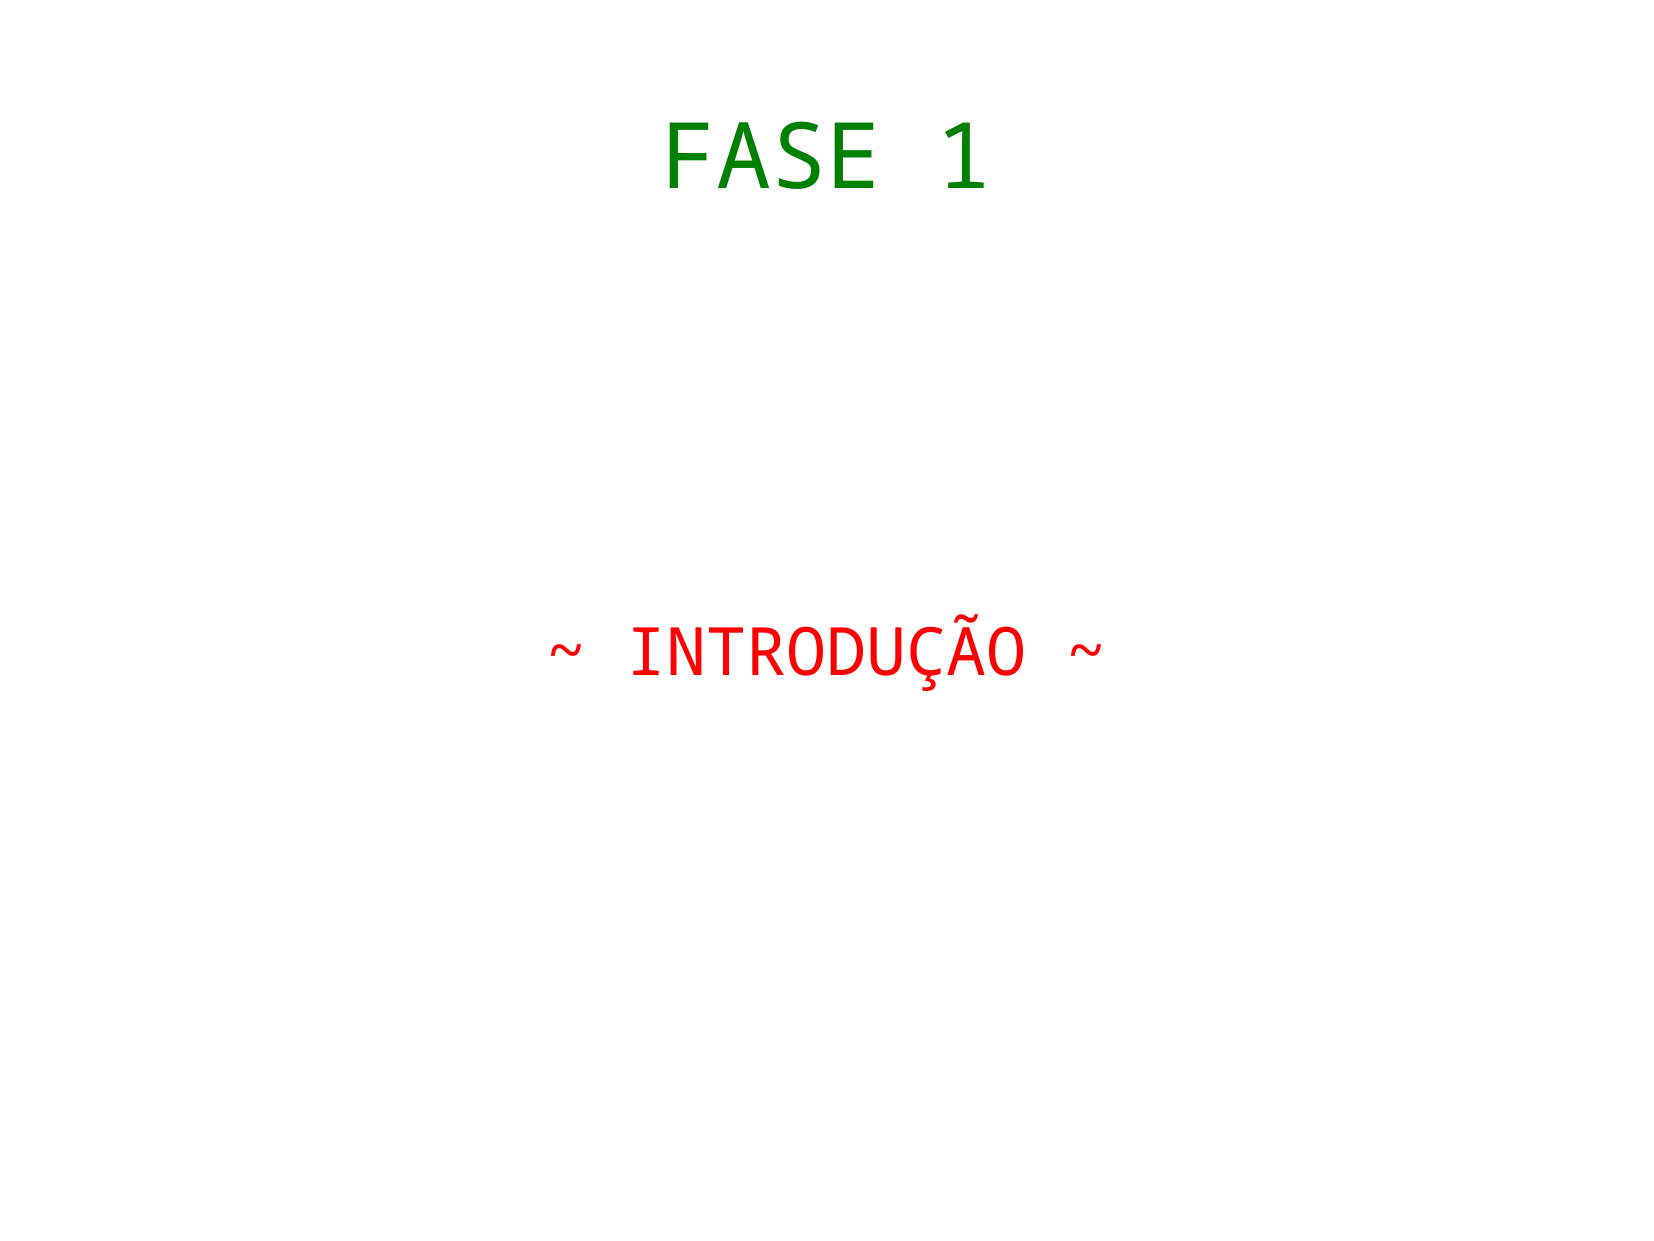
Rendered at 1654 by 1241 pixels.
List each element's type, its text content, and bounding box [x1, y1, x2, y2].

title FASE 1 [82, 49, 1571, 257]
subtitle ~ INTRODUÇÃO ~ [82, 290, 1571, 1010]
